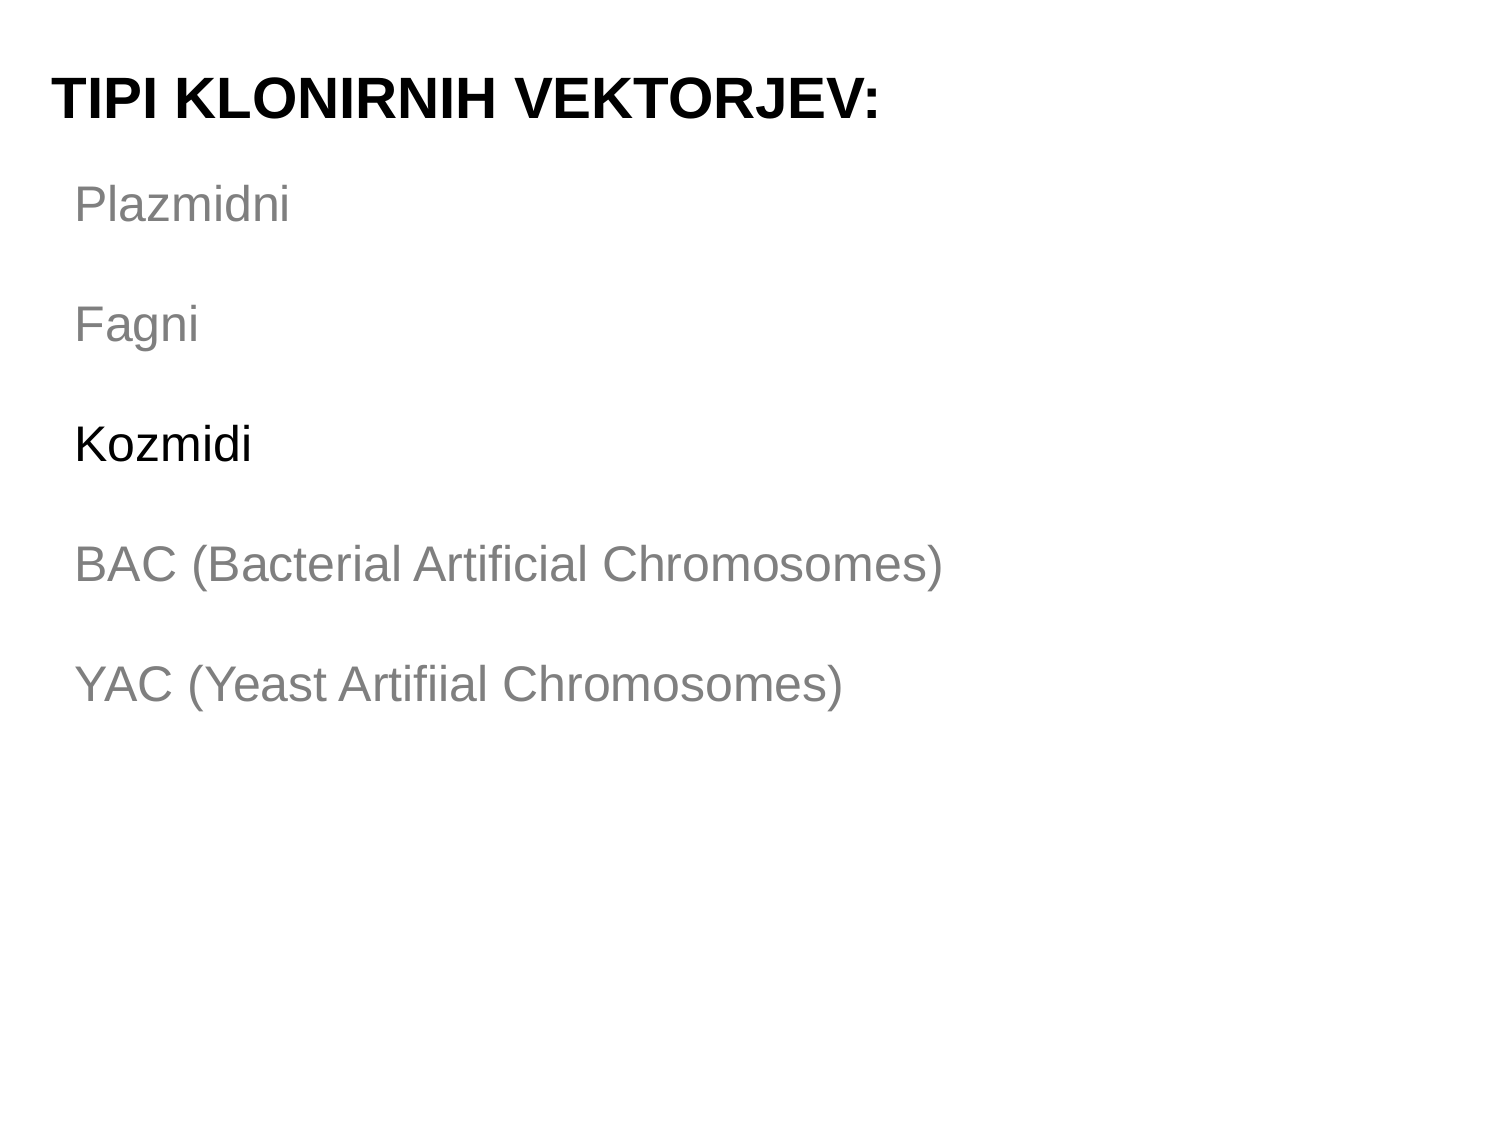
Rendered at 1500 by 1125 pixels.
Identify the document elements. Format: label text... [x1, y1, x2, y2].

text_box Plazmidni Fagni Kozmidi BAC (Bacterial Artificial Chromosomes) YAC (Yeast Artifiial Chromosomes) [59, 164, 1410, 720]
text_box TIPI KLONIRNIH VEKTORJEV: [37, 52, 1456, 138]
